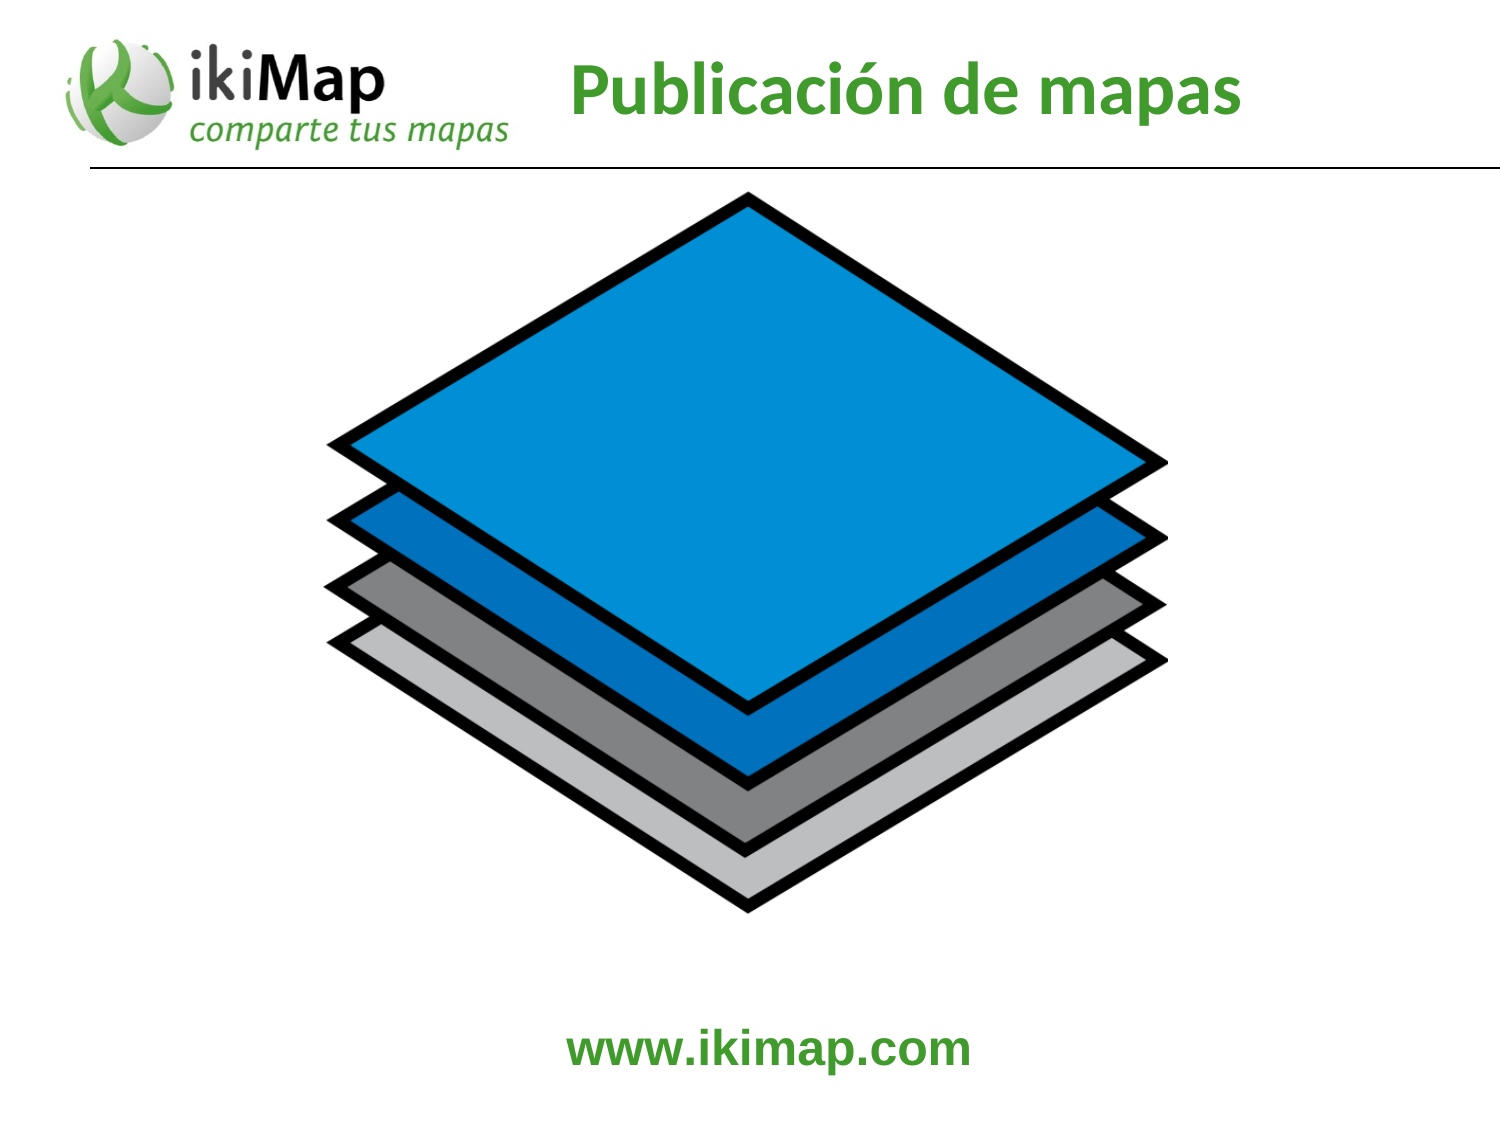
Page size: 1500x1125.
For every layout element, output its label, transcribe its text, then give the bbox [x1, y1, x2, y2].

text_box Publicación de mapas [553, 49, 1500, 173]
picture [321, 187, 1168, 1034]
text_box www.ikimap.com [551, 1007, 988, 1084]
picture [58, 35, 526, 152]
